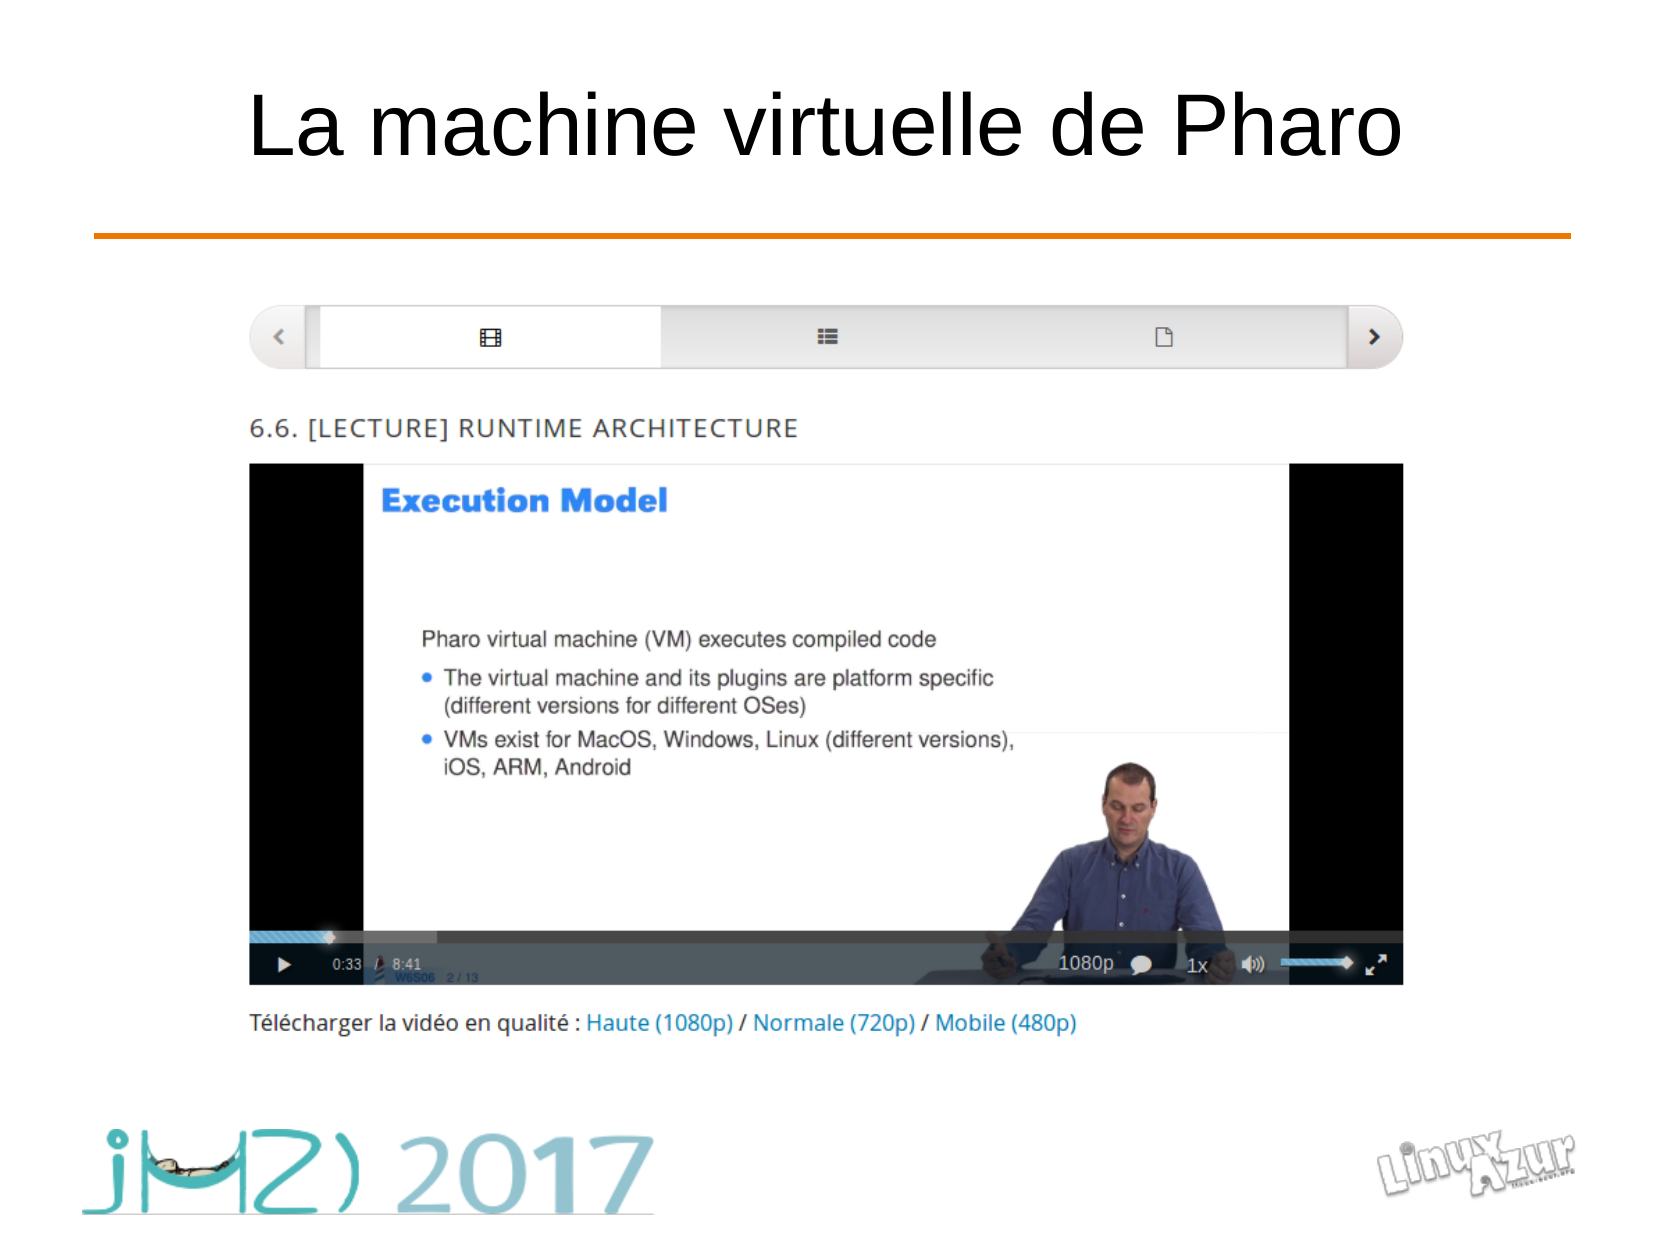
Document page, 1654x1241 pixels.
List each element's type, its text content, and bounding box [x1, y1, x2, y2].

picture [1346, 1115, 1600, 1211]
picture [219, 283, 1434, 1063]
title La machine virtuelle de Pharo [82, 49, 1571, 201]
picture [82, 1129, 655, 1216]
